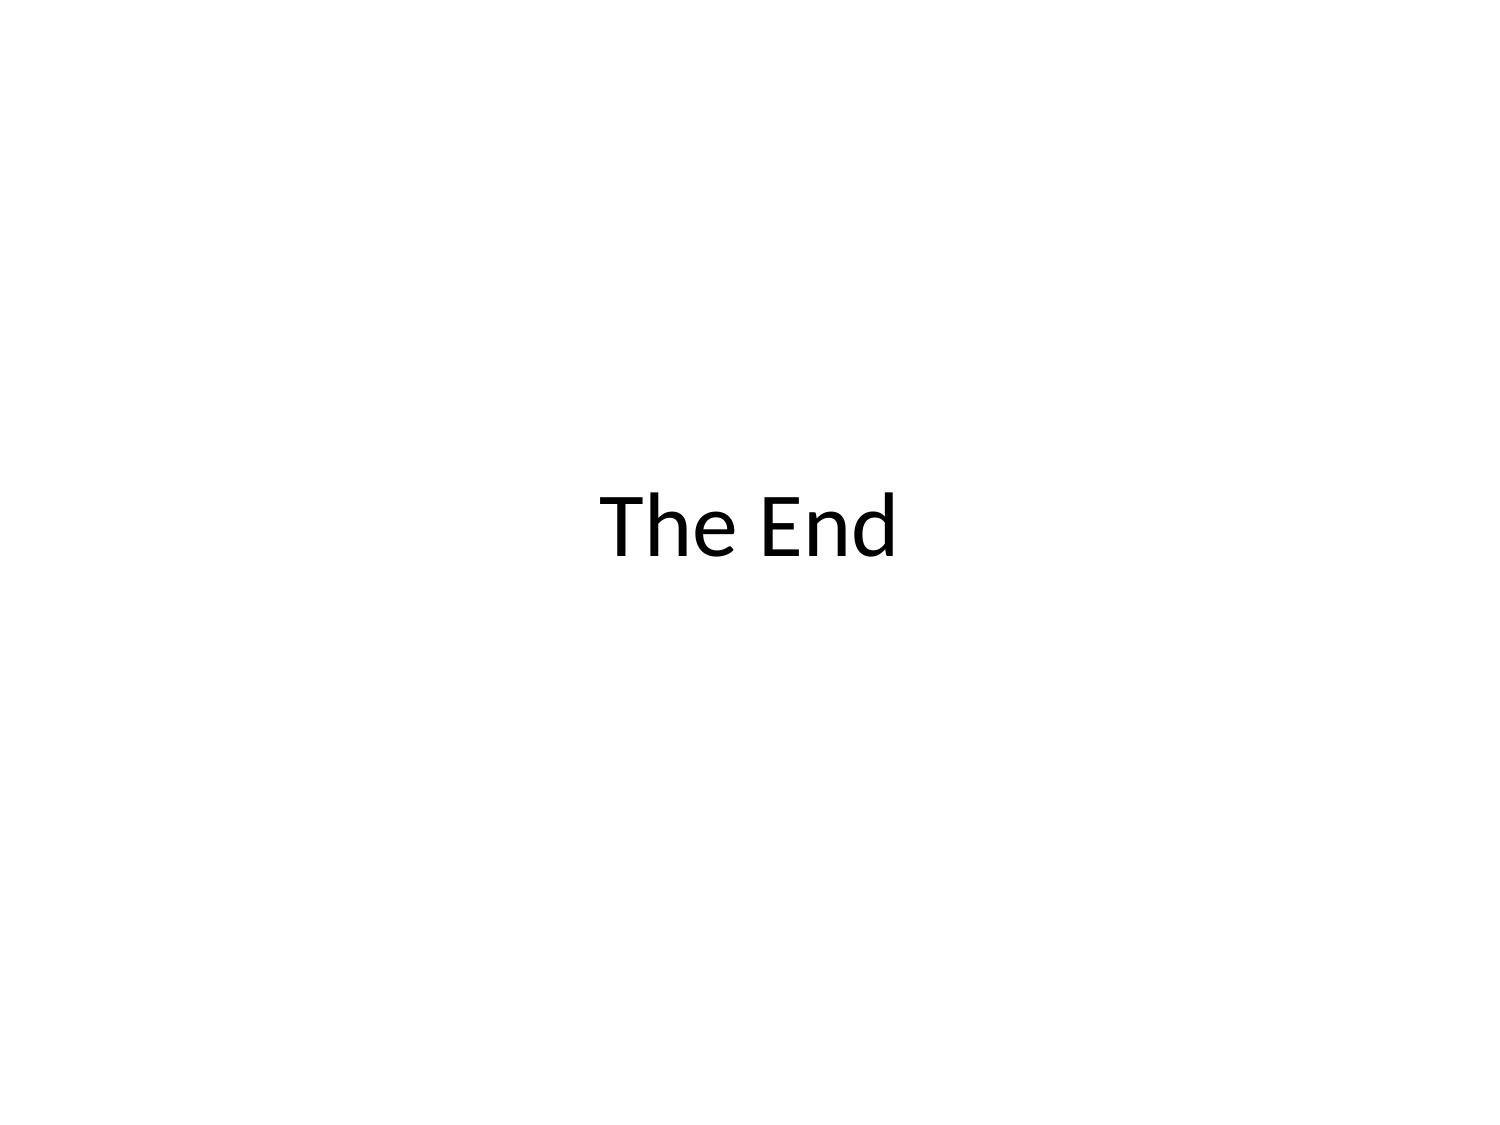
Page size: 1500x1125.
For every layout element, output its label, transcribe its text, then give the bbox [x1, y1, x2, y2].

title The End [75, 457, 1425, 646]
